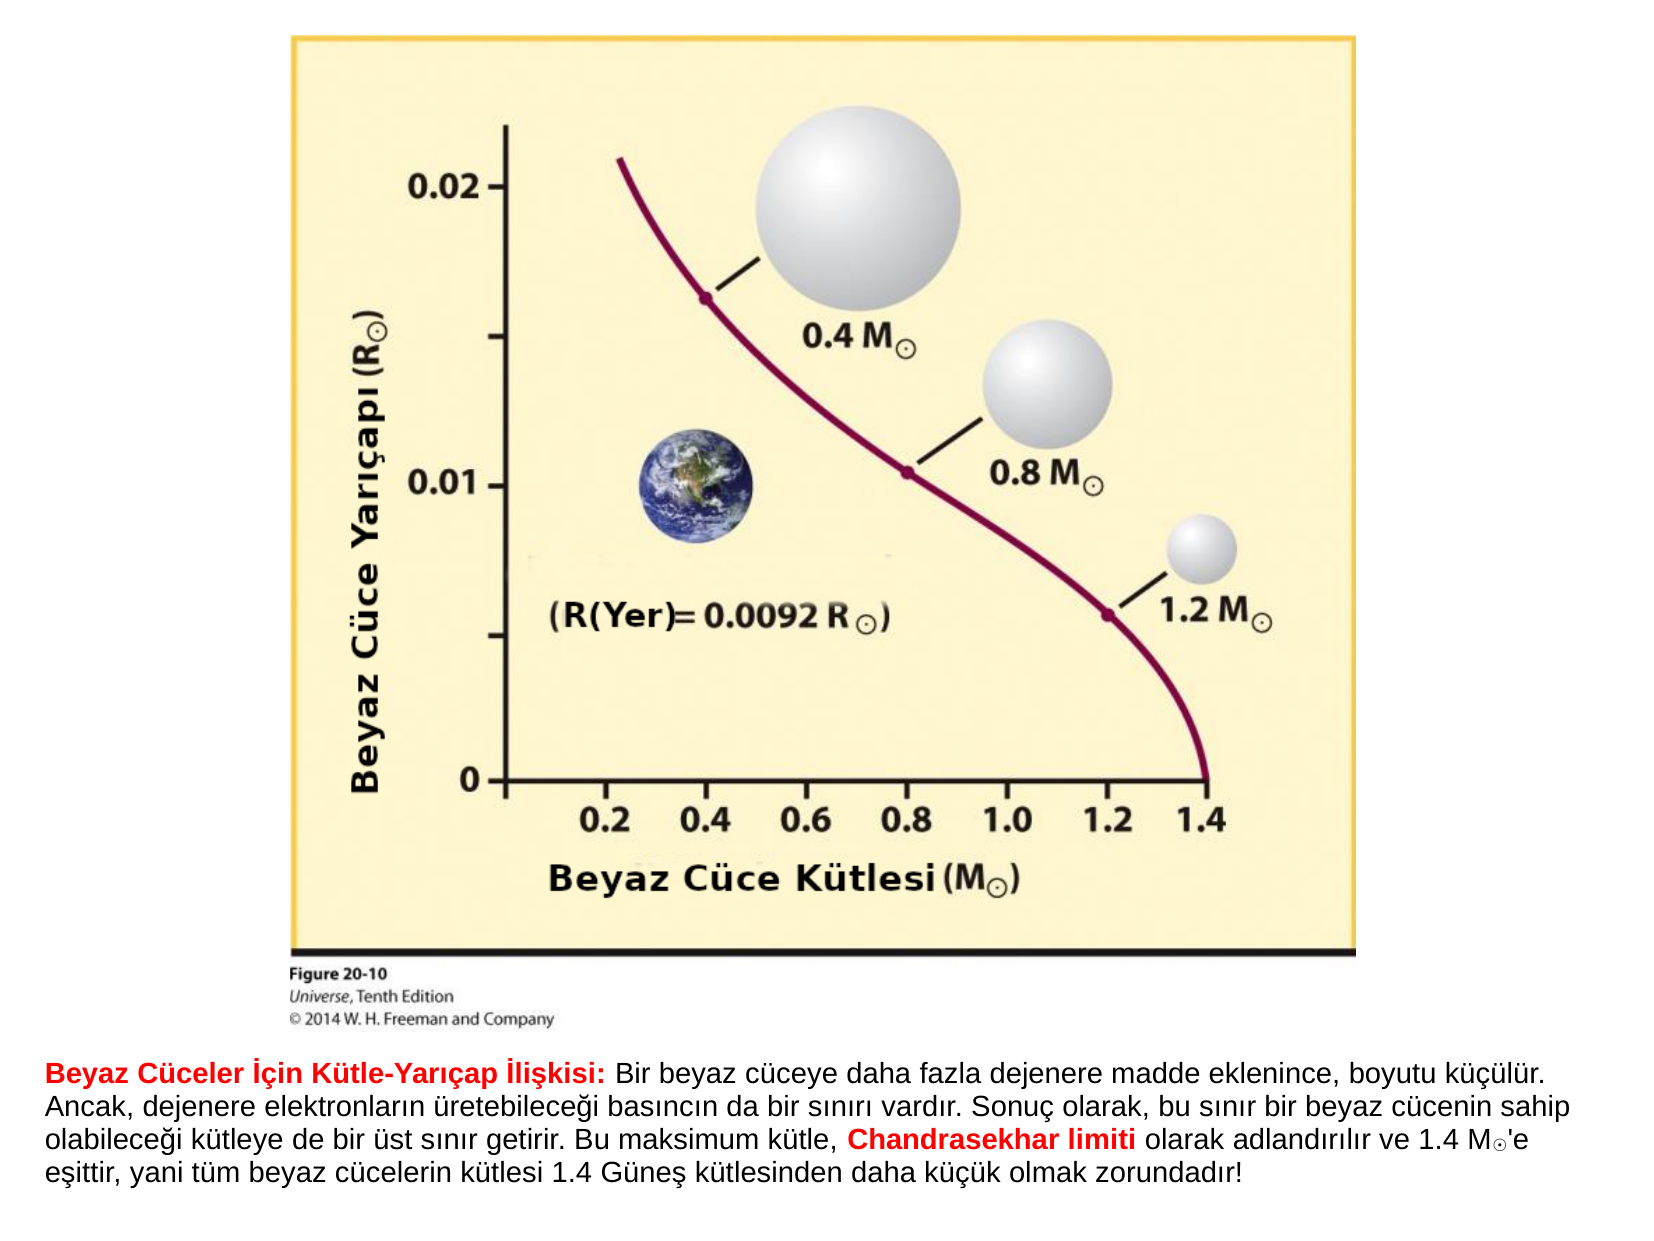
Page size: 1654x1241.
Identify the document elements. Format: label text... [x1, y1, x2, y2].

text_box Beyaz Cüceler İçin Kütle-Yarıçap İlişkisi: Bir beyaz cüceye daha fazla dejenere madde eklenince, boyutu küçülür. Ancak, dejenere elektronların üretebileceği basıncın da bir sınırı vardır. Sonuç olarak, bu sınır bir beyaz cücenin sahip olabileceği kütleye de bir üst sınır getirir. Bu maksimum kütle, Chandrasekhar limiti olarak adlandırılır ve 1.4 M☉'e eşittir, yani tüm beyaz cücelerin kütlesi 1.4 Güneş kütlesinden daha küçük olmak zorundadır! [30, 1050, 1591, 1203]
picture [290, 35, 1356, 1036]
